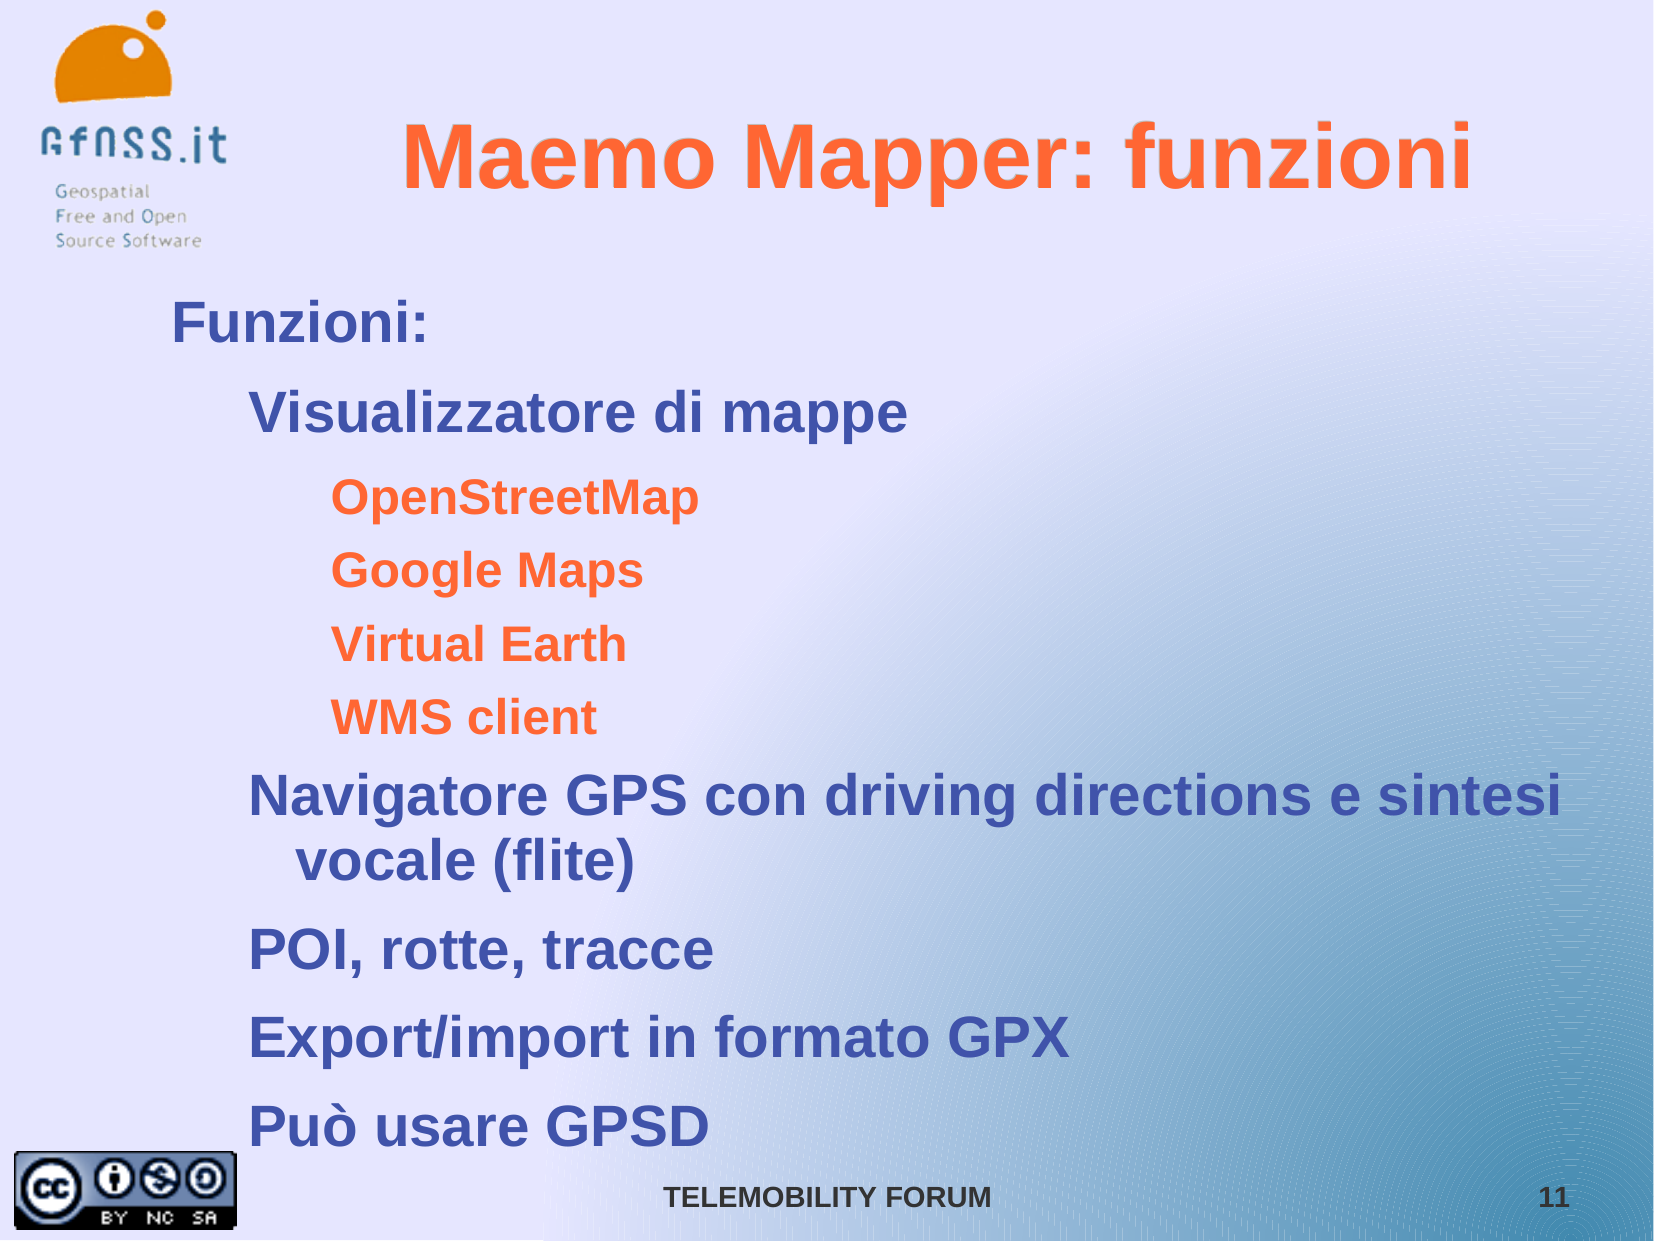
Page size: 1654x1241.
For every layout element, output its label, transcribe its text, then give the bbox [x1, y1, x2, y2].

picture [0, 1, 254, 266]
list Funzioni: Visualizzatore di mappe OpenStreetMap Google Maps Virtual Earth WMS client Navigatore GPS con driving directions e sintesi vocale (flite) POI, rotte, tracce Export/import in formato GPX Può usare GPSD [153, 289, 1636, 1159]
title Maemo Mapper: funzioni [289, 60, 1589, 253]
picture [14, 1151, 237, 1230]
